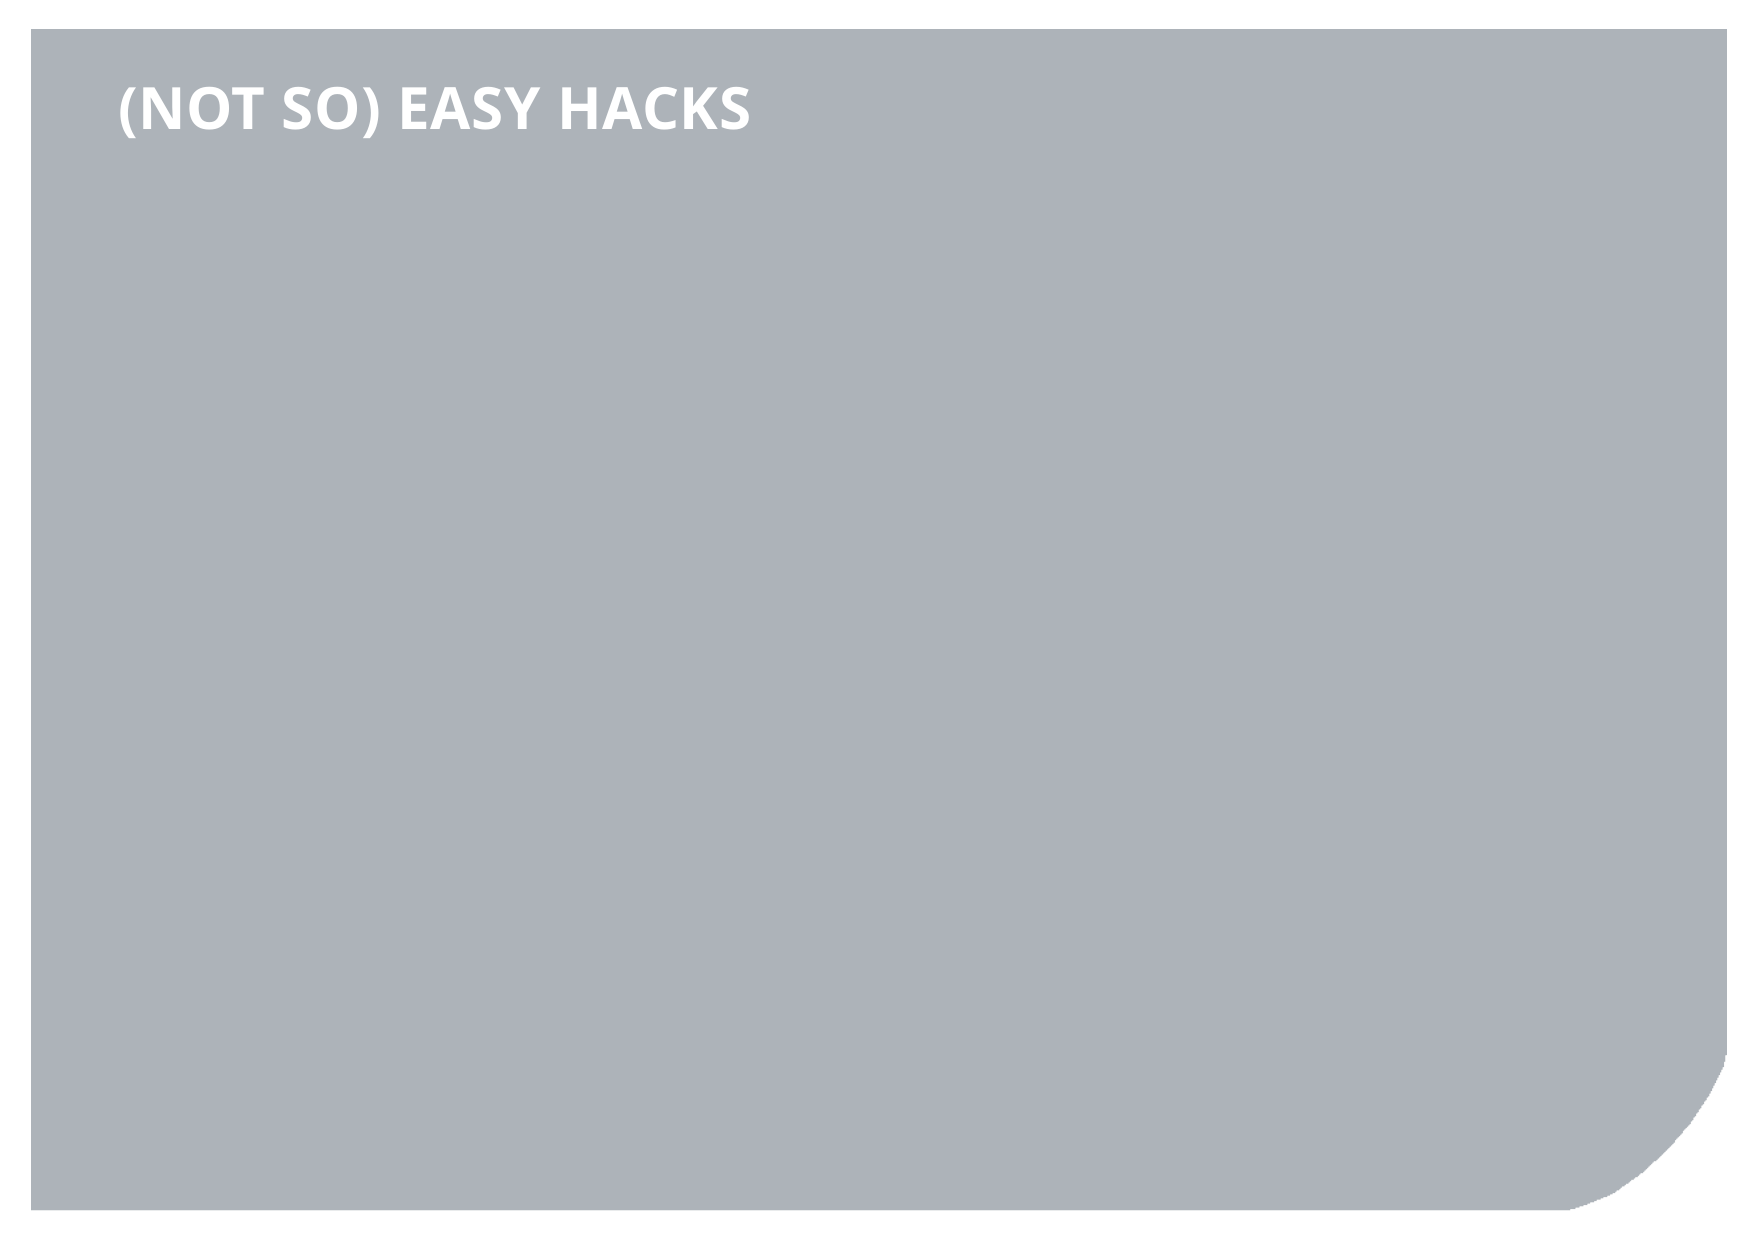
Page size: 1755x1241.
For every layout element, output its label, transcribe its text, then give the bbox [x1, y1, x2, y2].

picture [31, 29, 1727, 1212]
list (Not so) Easy hacks [118, 71, 1388, 1167]
